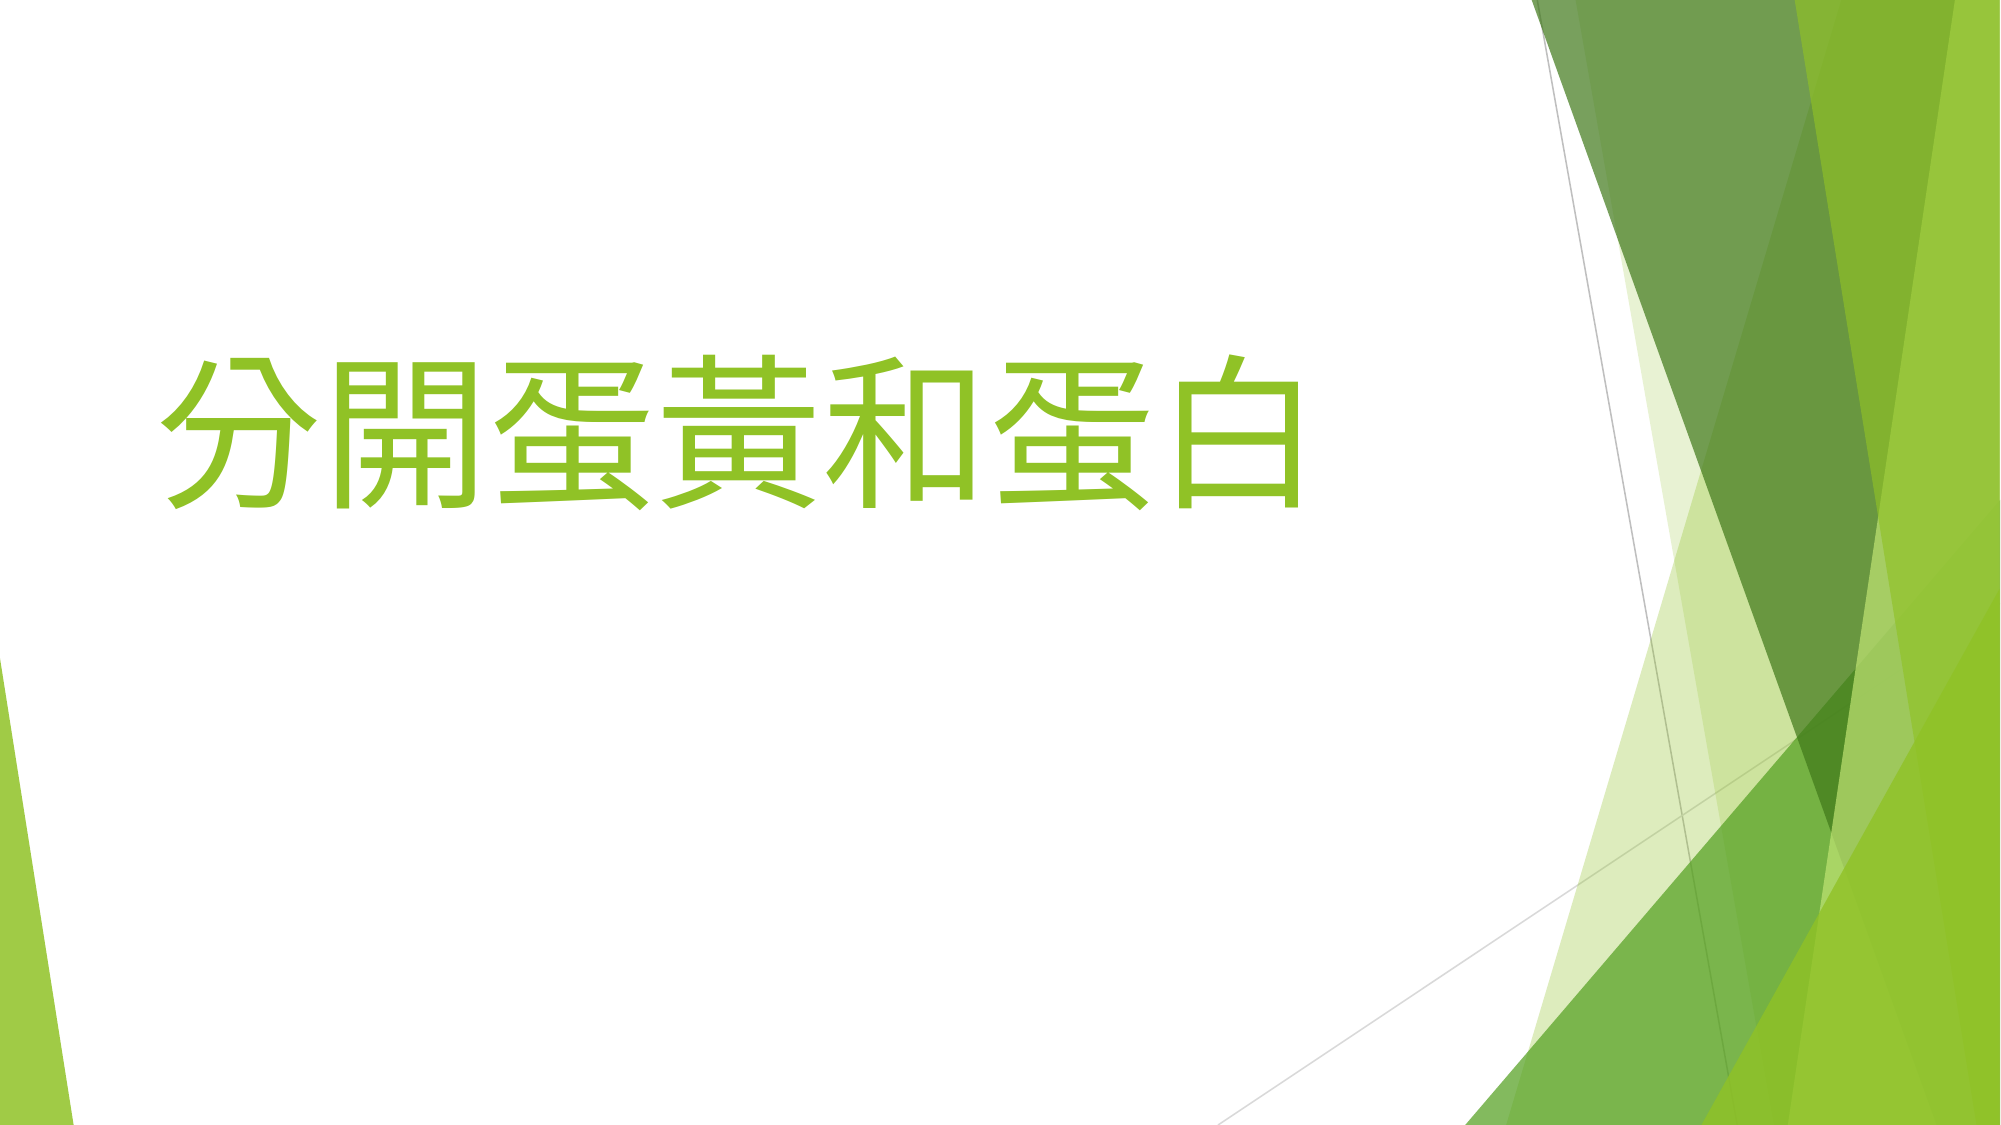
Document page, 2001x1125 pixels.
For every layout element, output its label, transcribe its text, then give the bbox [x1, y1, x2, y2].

title 分開蛋黃和蛋白 [140, 321, 1606, 662]
